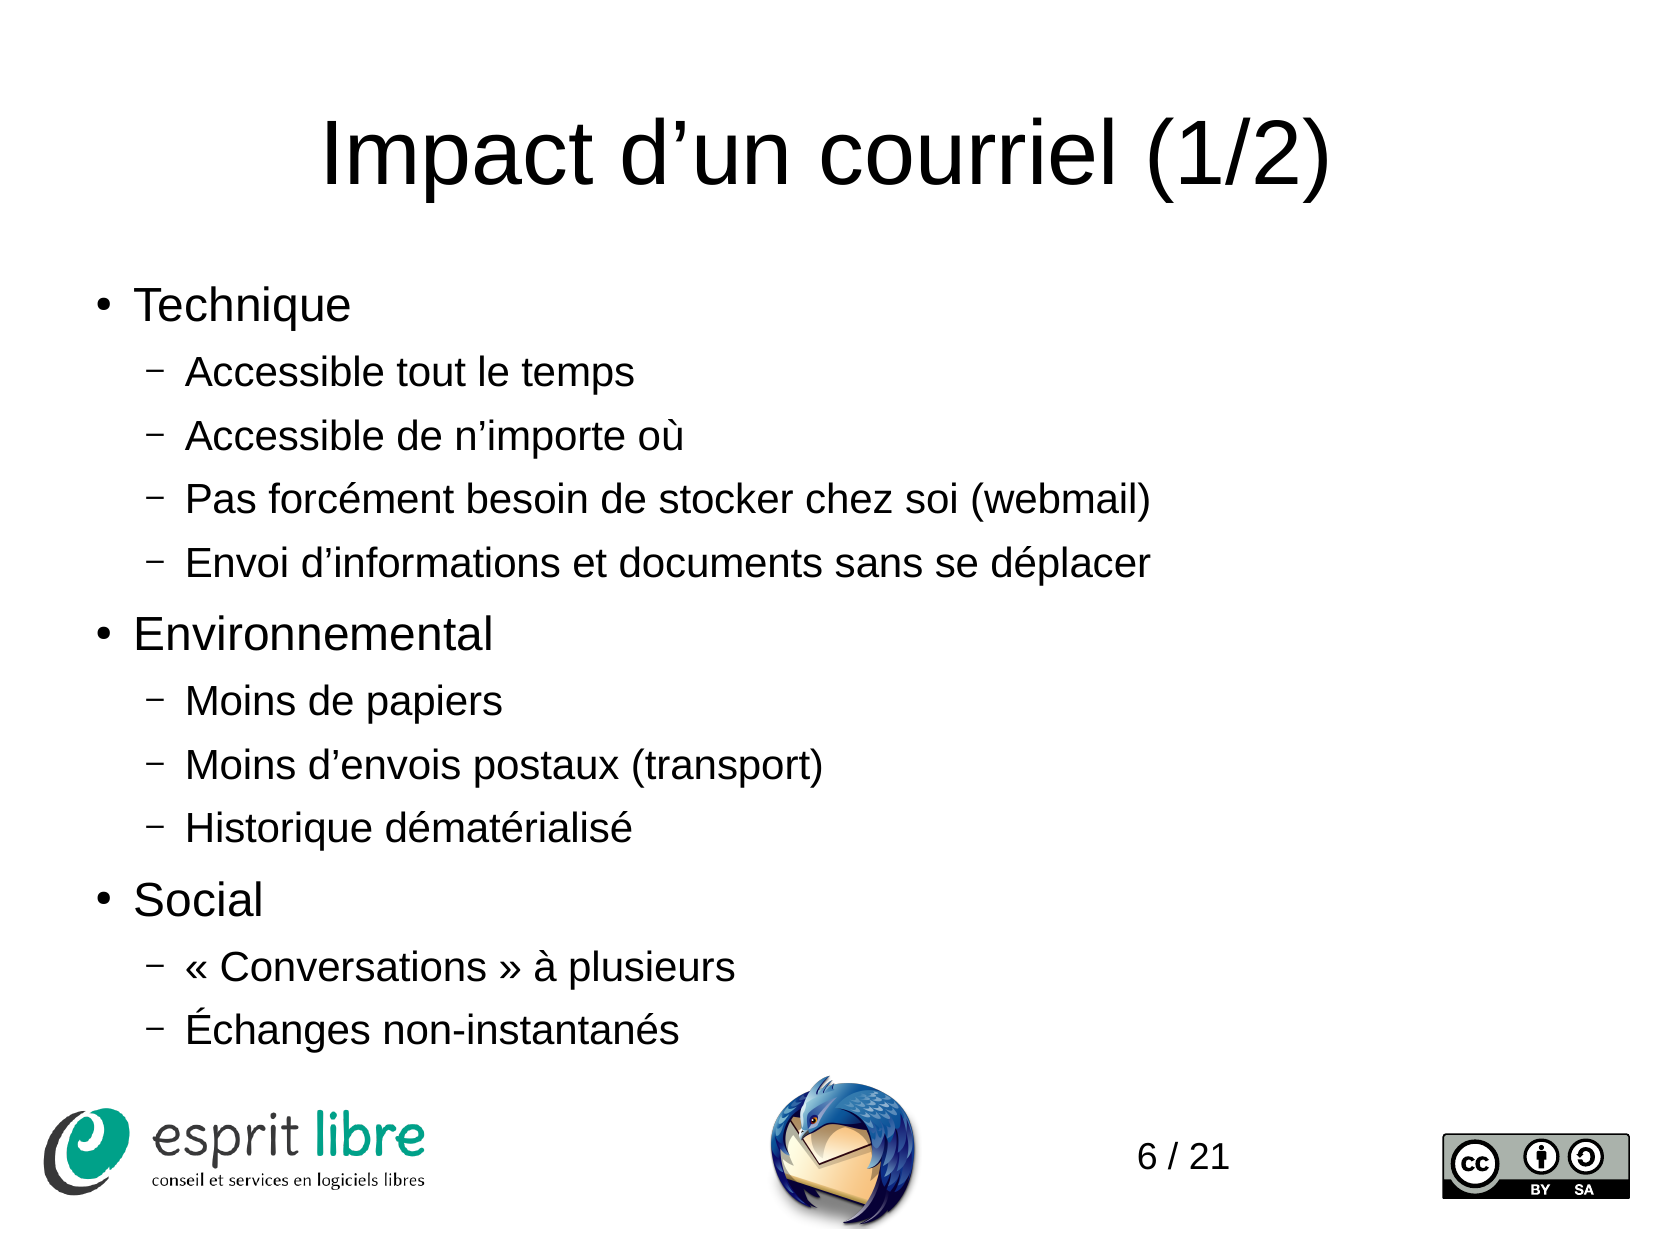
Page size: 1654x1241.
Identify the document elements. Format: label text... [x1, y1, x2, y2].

picture [767, 1074, 922, 1229]
title Impact d’un courriel (1/2) [82, 49, 1571, 257]
list Technique Accessible tout le temps Accessible de n’importe où Pas forcément besoin de stocker chez soi (webmail) Envoi d’informations et documents sans se déplacer Environnemental Moins de papiers Moins d’envois postaux (transport) Historique dématérialisé Social « Conversations » à plusieurs Échanges non-instantanés [82, 278, 1571, 1063]
picture [0, 1009, 480, 1241]
